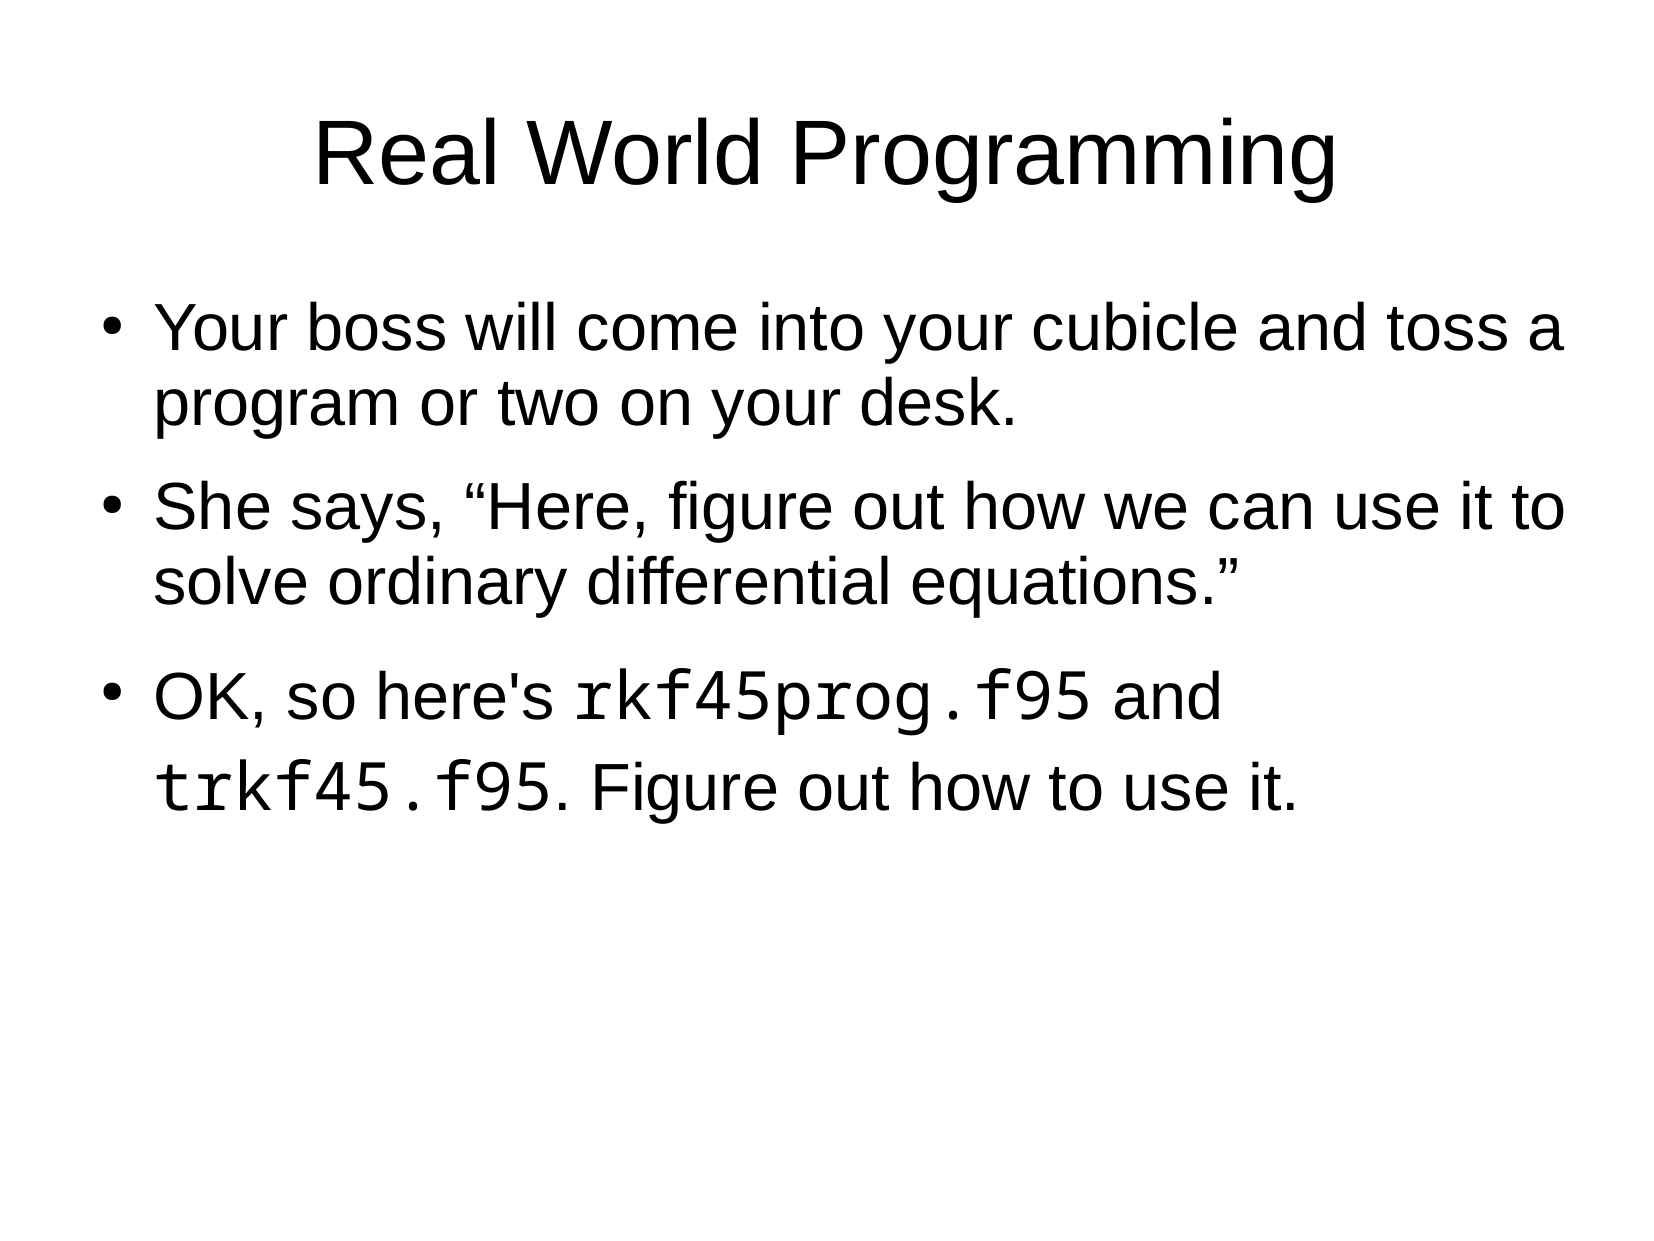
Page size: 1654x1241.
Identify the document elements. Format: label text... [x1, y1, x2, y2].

title Real World Programming [82, 49, 1571, 257]
list Your boss will come into your cubicle and toss a program or two on your desk. She says, “Here, figure out how we can use it to solve ordinary differential equations.” OK, so here's rkf45prog.f95 and trkf45.f95. Figure out how to use it. [82, 290, 1571, 1010]
